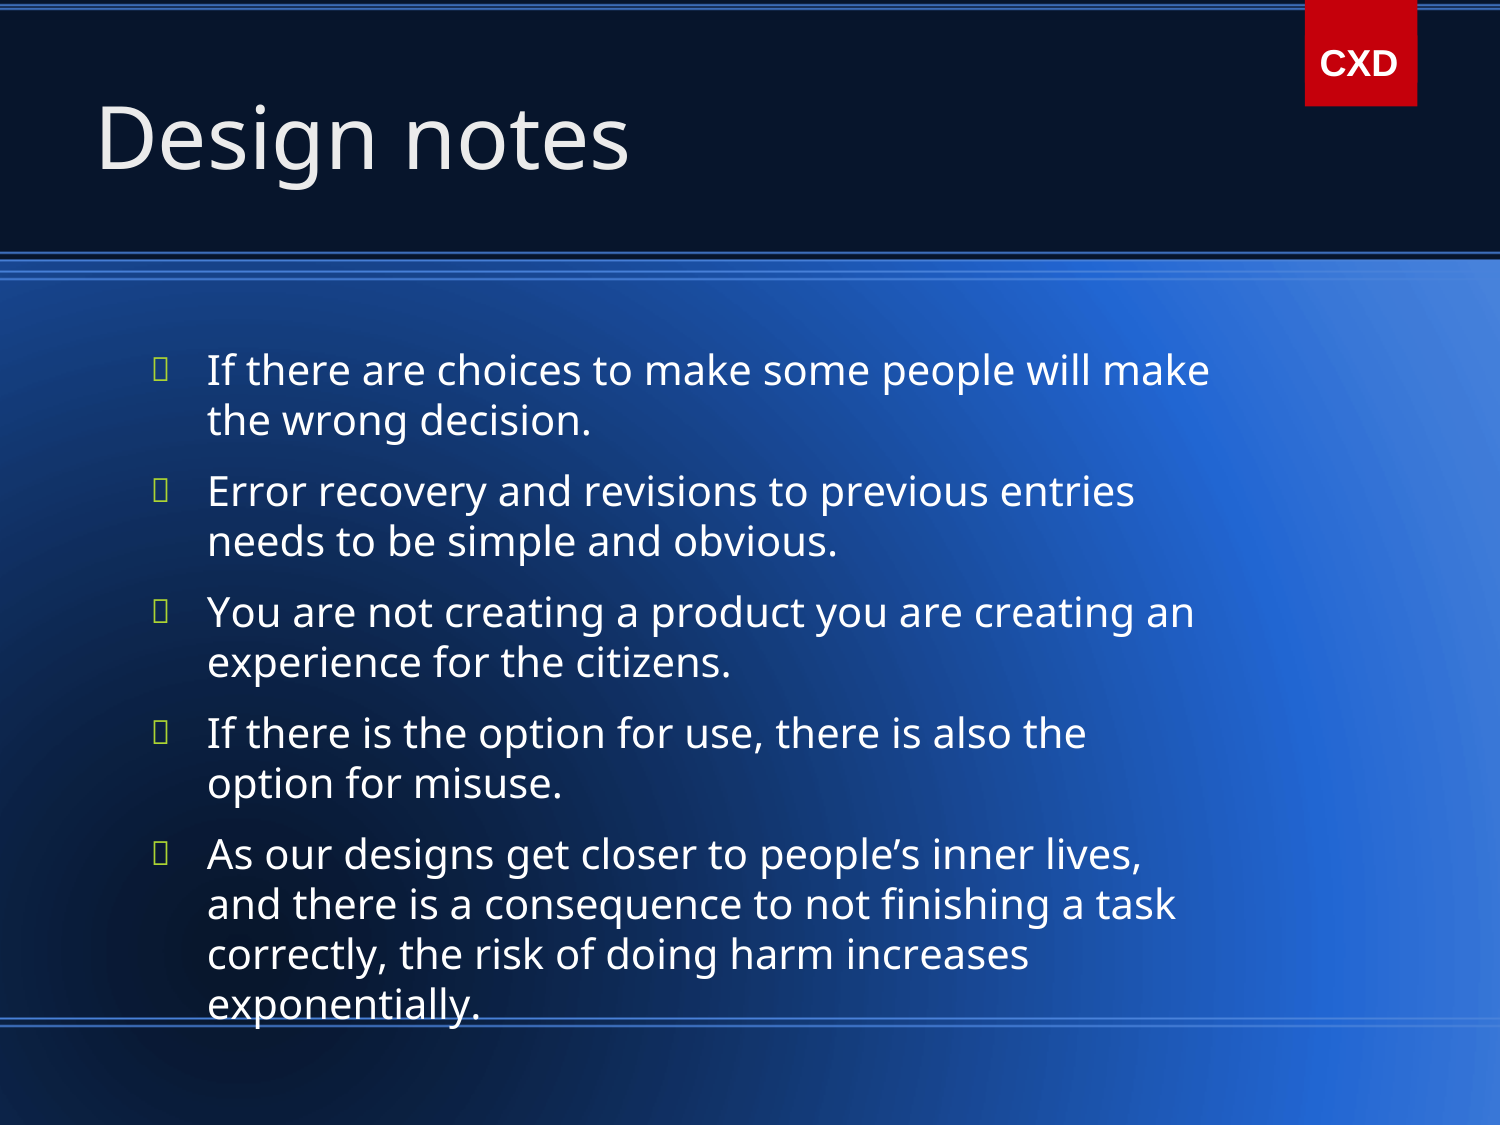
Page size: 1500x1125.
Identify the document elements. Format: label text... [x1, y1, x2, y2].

list If there are choices to make some people will make the wrong decision. Error recovery and revisions to previous entries needs to be simple and obvious. You are not creating a product you are creating an experience for the citizens. If there is the option for use, there is also the option for misuse. As our designs get closer to people’s inner lives, and there is a consequence to not finishing a task correctly, the risk of doing harm increases exponentially. [135, 336, 1237, 1025]
title Design notes [79, 74, 1237, 304]
picture [0, 0, 1500, 1125]
